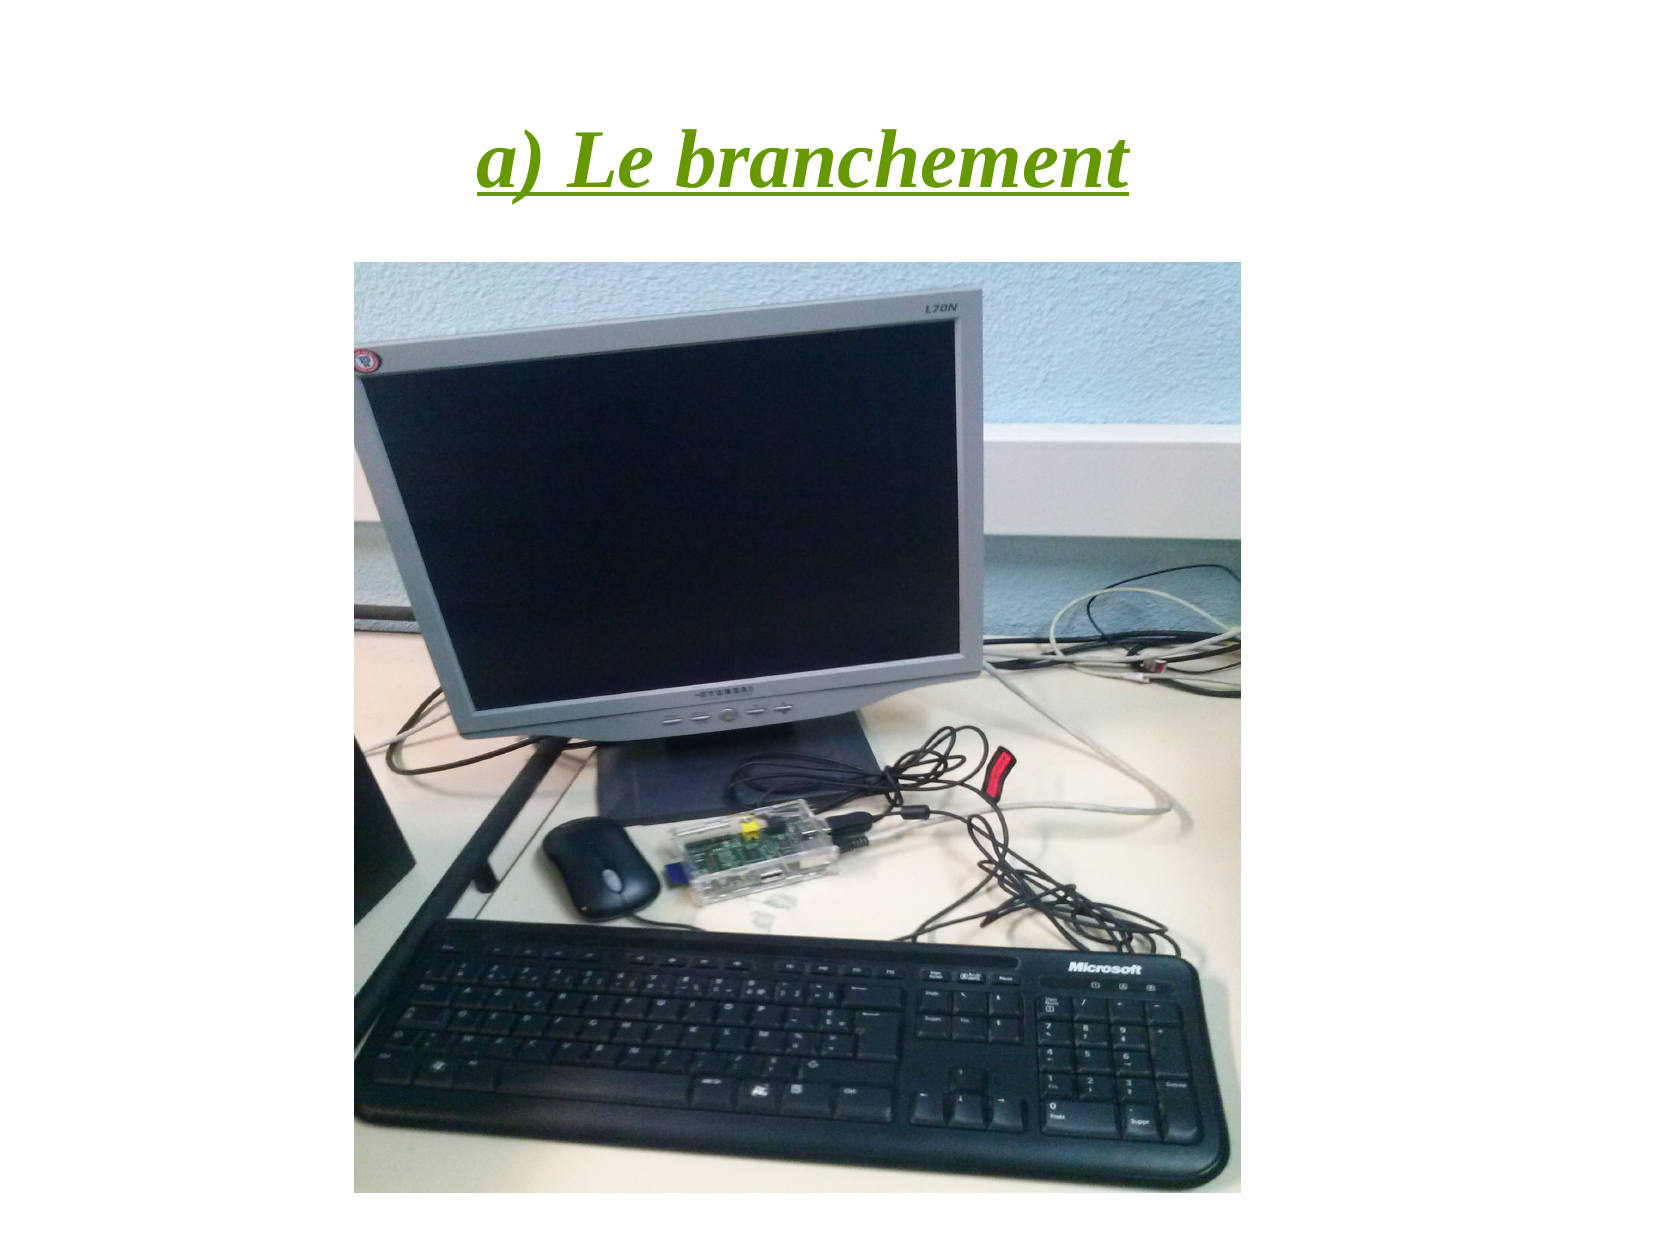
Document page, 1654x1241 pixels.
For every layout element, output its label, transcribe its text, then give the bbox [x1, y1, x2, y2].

subtitle a) Le branchement [59, 0, 1548, 686]
picture [354, 262, 1241, 1193]
